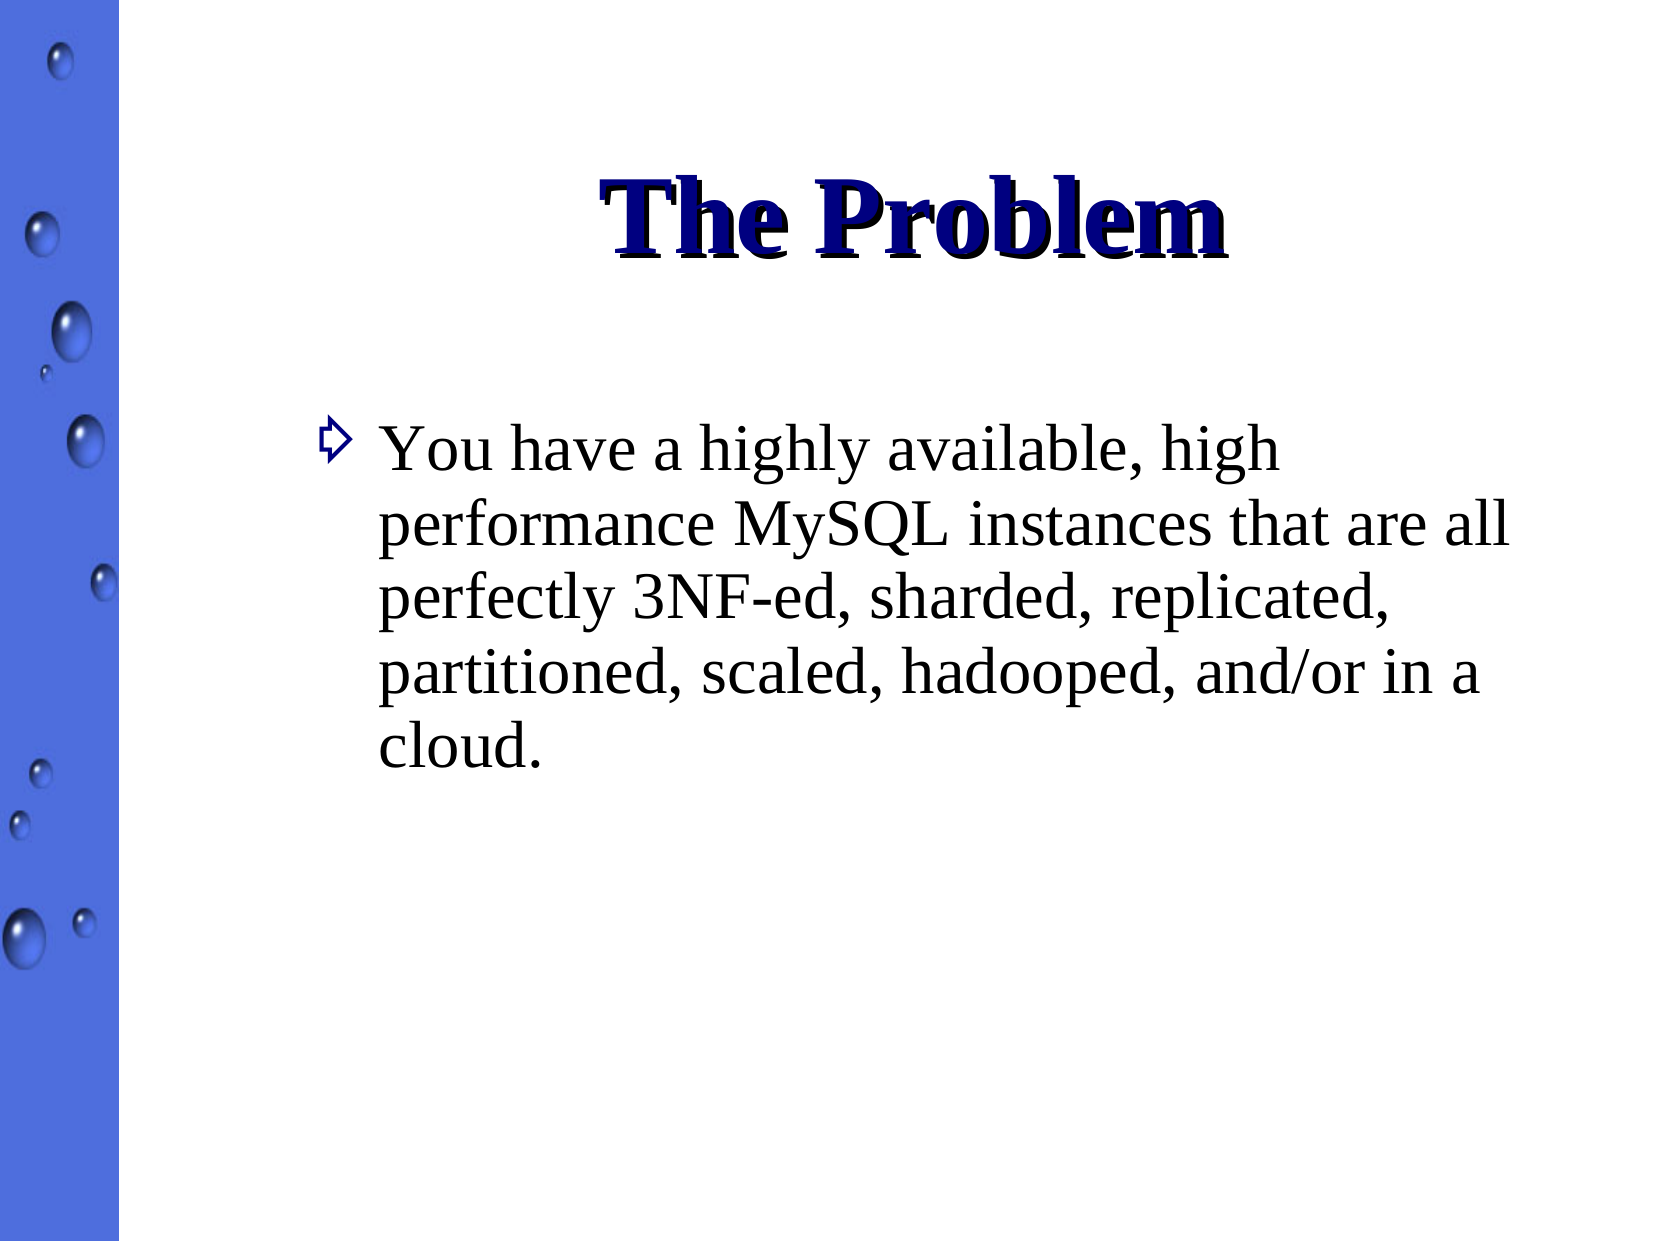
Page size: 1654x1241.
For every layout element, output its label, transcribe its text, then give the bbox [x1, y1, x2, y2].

title The Problem [250, 112, 1576, 320]
list You have a highly available, high performance MySQL instances that are all perfectly 3NF-ed, sharded, replicated, partitioned, scaled, hadooped, and/or in a cloud. [296, 411, 1558, 1193]
picture [0, 0, 119, 1241]
